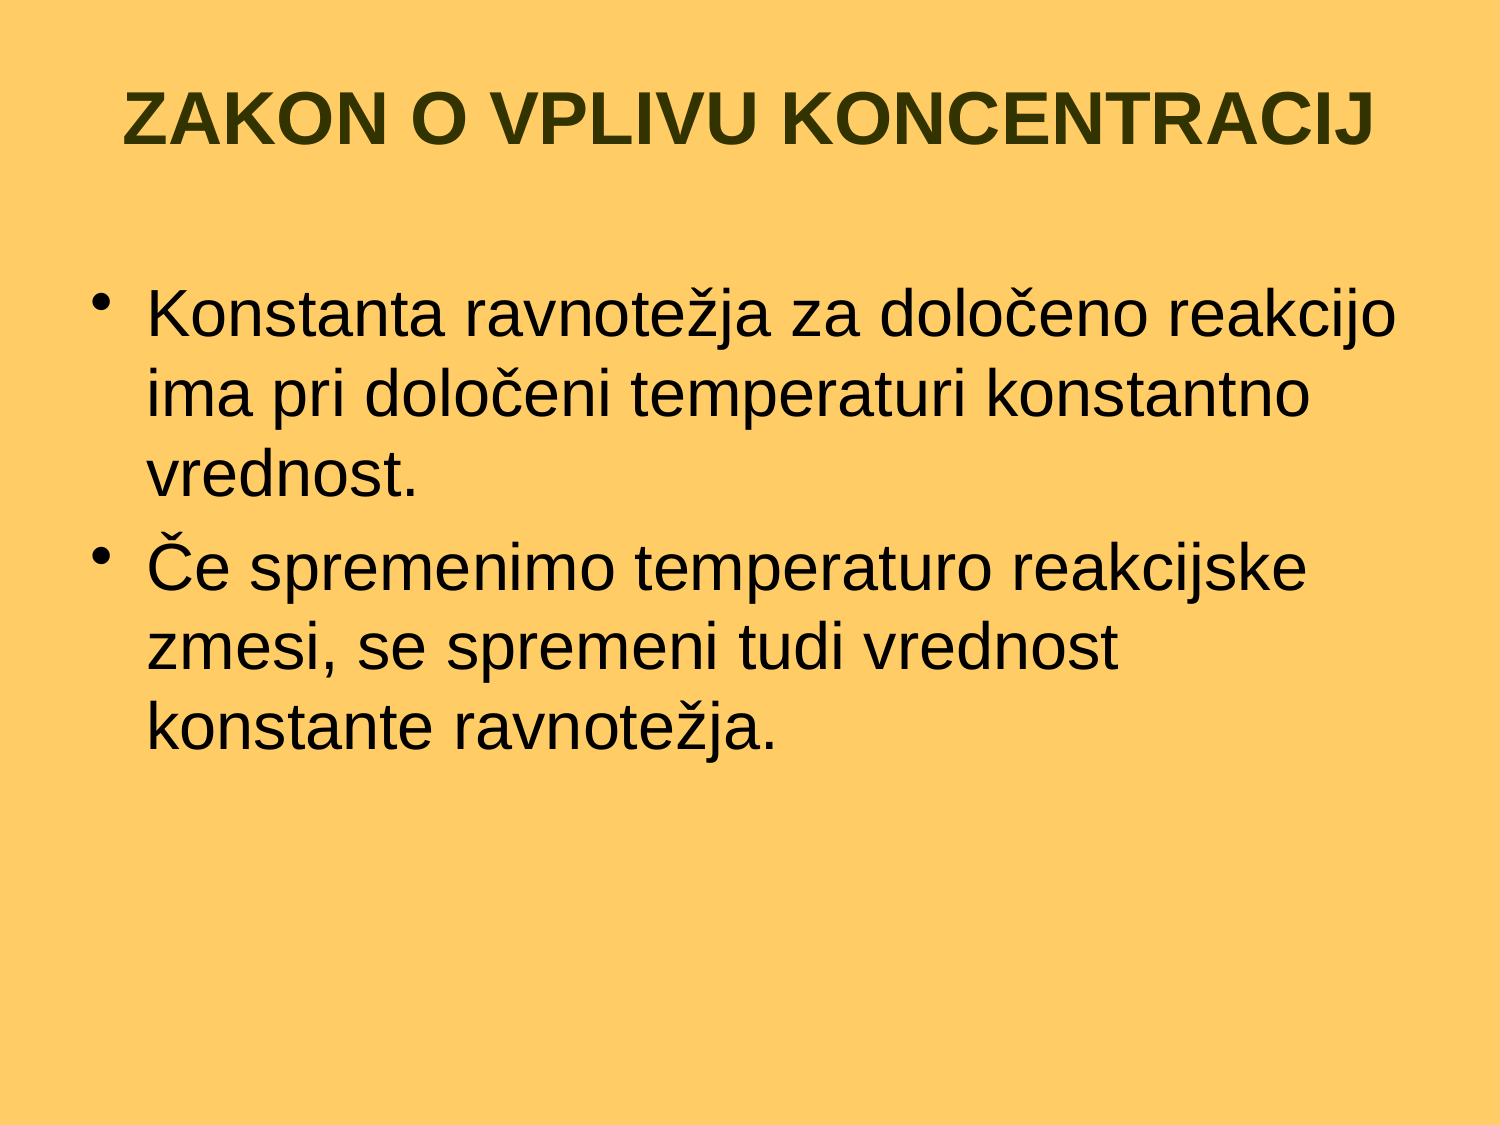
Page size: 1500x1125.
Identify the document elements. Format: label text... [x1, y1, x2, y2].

list Konstanta ravnotežja za določeno reakcijo ima pri določeni temperaturi konstantno vrednost. Če spremenimo temperaturo reakcijske zmesi, se spremeni tudi vrednost konstante ravnotežja. [75, 262, 1425, 1005]
title ZAKON O VPLIVU KONCENTRACIJ [75, 45, 1425, 185]
